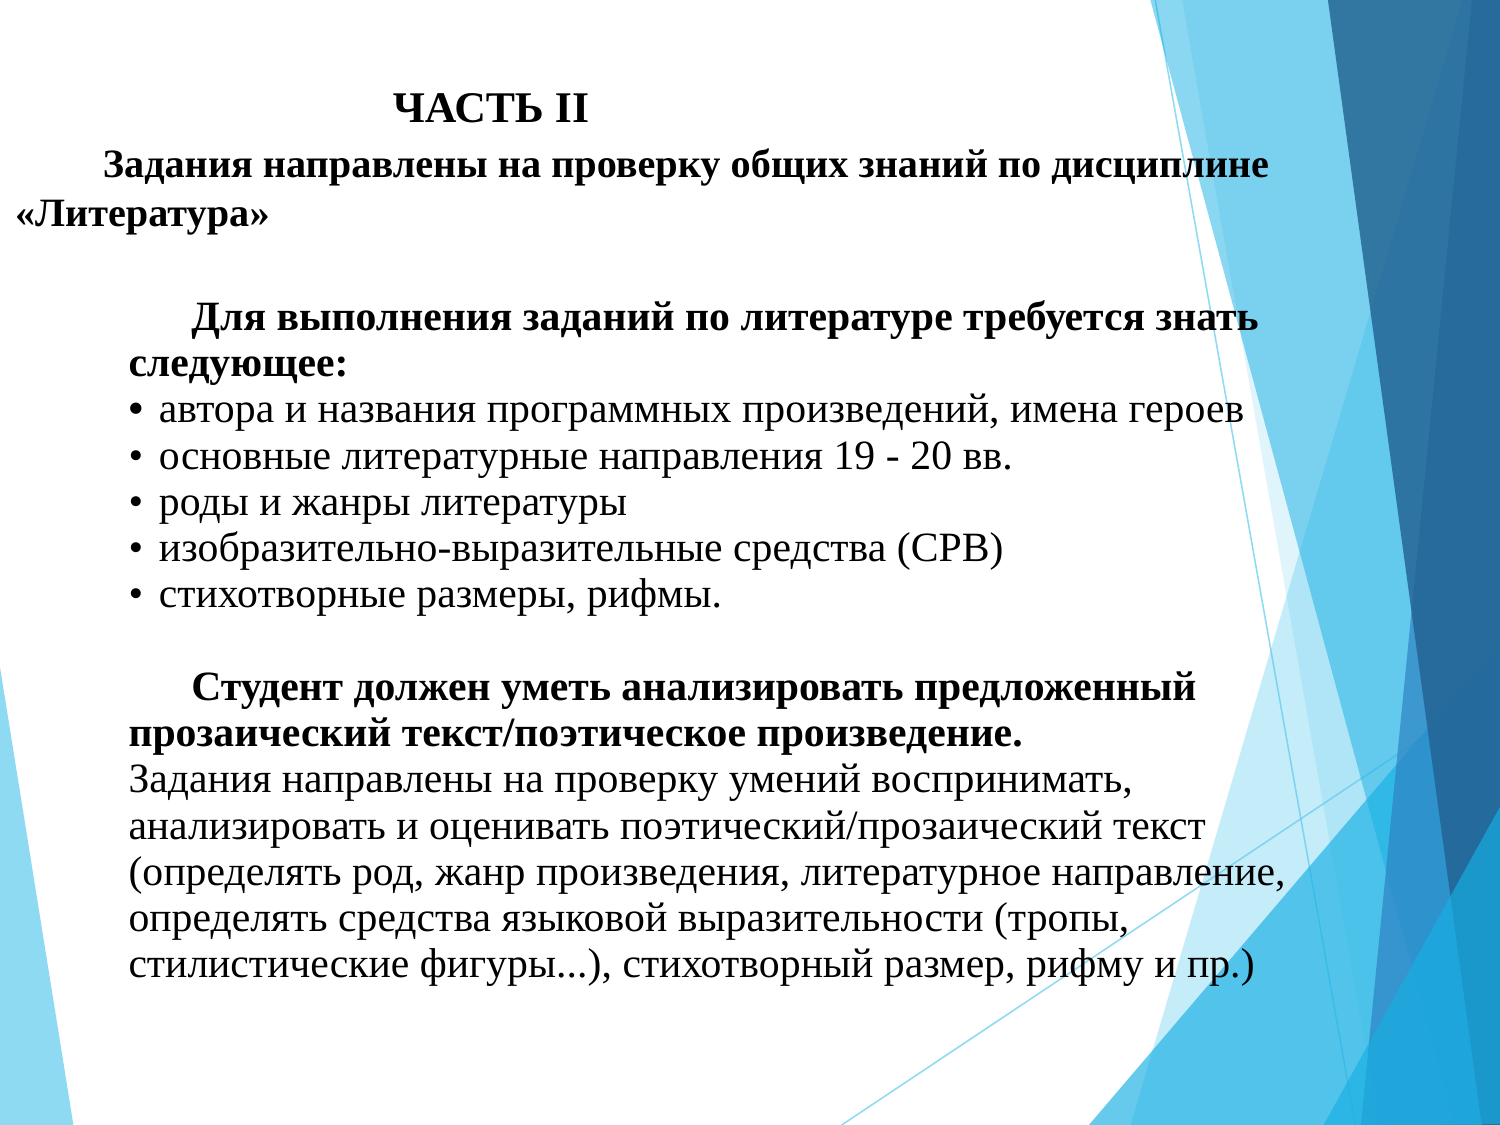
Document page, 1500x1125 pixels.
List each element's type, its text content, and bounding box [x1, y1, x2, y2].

text_box Для выполнения заданий по литературе требуется знать следующее: • автора и названия программных произведений, имена героев • основные литературные направления 19 - 20 вв. • роды и жанры литературы • изобразительно-выразительные средства (СРВ) • стихотворные размеры, рифмы. Студент должен уметь анализировать предложенный прозаический текст/поэтическое произведение. Задания направлены на проверку умений воспринимать, анализировать и оценивать поэтический/прозаический текст (определять род, жанр произведения, литературное направление, определять средства языковой выразительности (тропы, стилистические фигуры...), стихотворный размер, рифму и пр.) [113, 285, 1402, 1041]
title ЧАСТЬ II Задания направлены на проверку общих знаний по дисциплине «Литература» [0, 59, 1337, 296]
